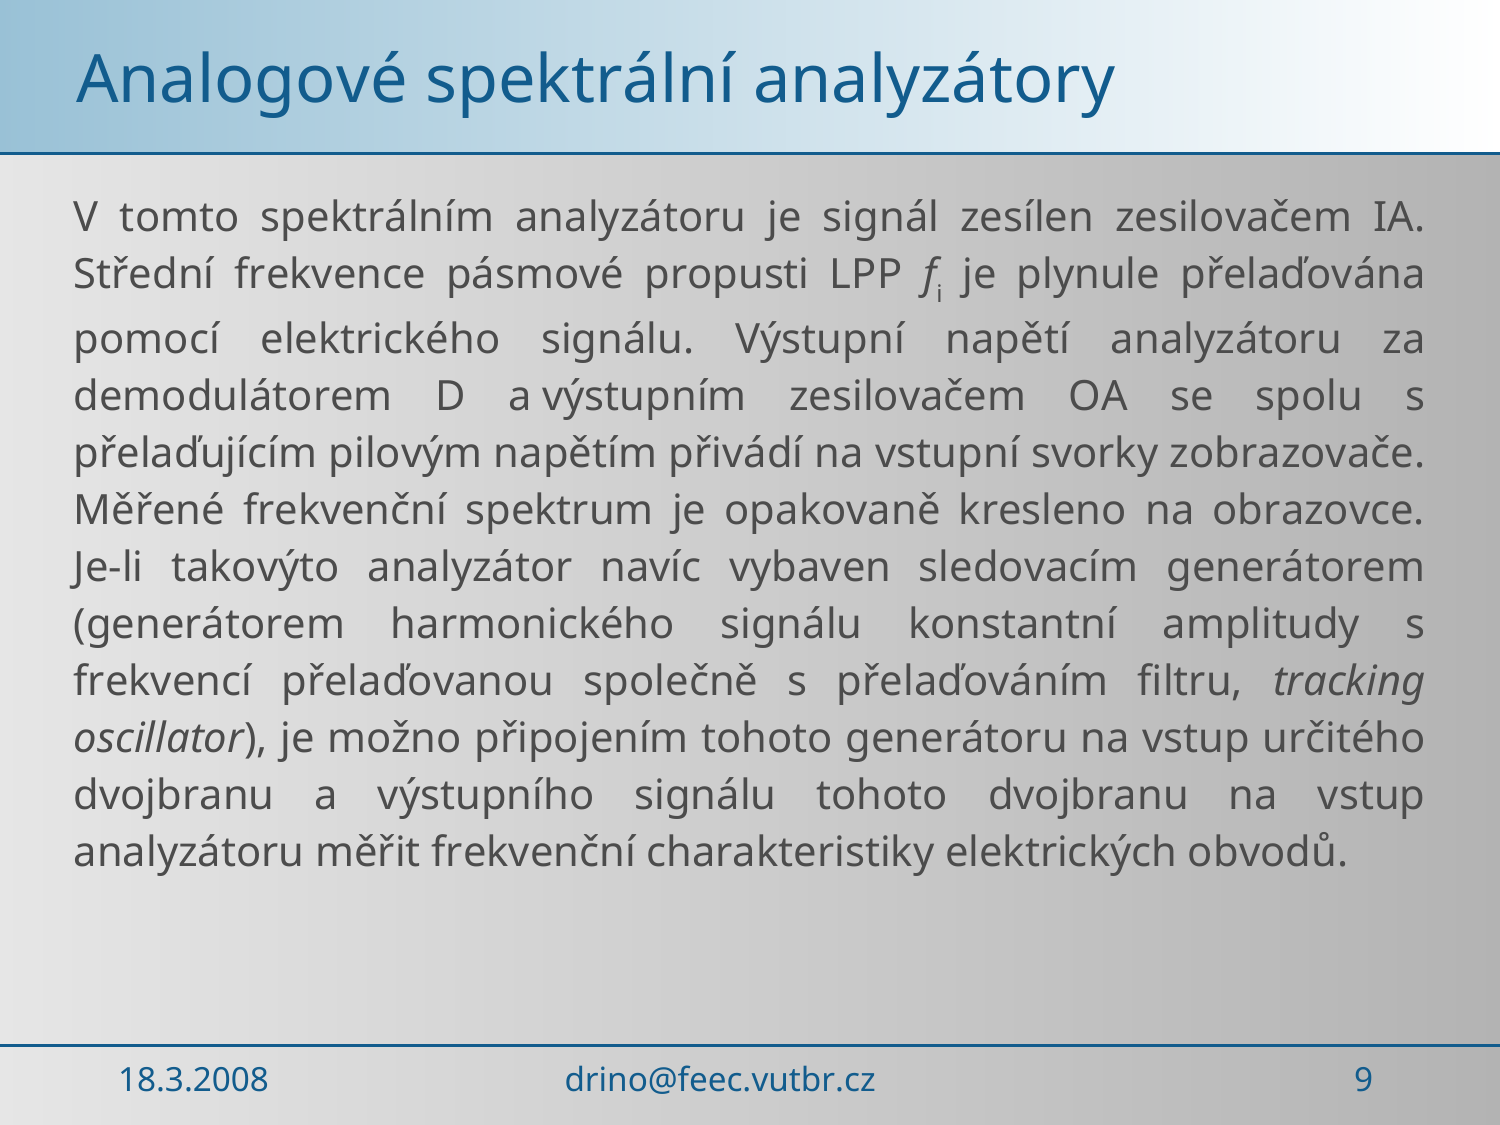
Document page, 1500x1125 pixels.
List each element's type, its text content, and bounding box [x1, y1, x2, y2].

text_box V tomto spektrálním analyzátoru je signál zesílen zesilovačem IA. Střední frekvence pásmové propusti LPP fi je plynule přelaďována pomocí elektrického signálu. Výstupní napětí analyzátoru za demodulátorem D a výstupním zesilovačem OA se spolu s přelaďujícím pilovým napětím přivádí na vstupní svorky zobrazovače. Měřené frekvenční spektrum je opakovaně kresleno na obrazovce. Je-li takovýto analyzátor navíc vybaven sledovacím generátorem (generátorem harmonického signálu konstantní amplitudy s frekvencí přelaďovanou společně s přelaďováním filtru, tracking oscillator), je možno připojením tohoto generátoru na vstup určitého dvojbranu a výstupního signálu tohoto dvojbranu na vstup analyzátoru měřit frekvenční charakteristiky elektrických obvodů. [59, 178, 1442, 887]
text_box drino@feec.vutbr.cz [454, 1049, 987, 1125]
title Analogové spektrální analyzátory [0, 0, 1500, 152]
text_box <číslo> [1075, 1049, 1388, 1125]
text_box 18.3.2008 [103, 1049, 432, 1125]
